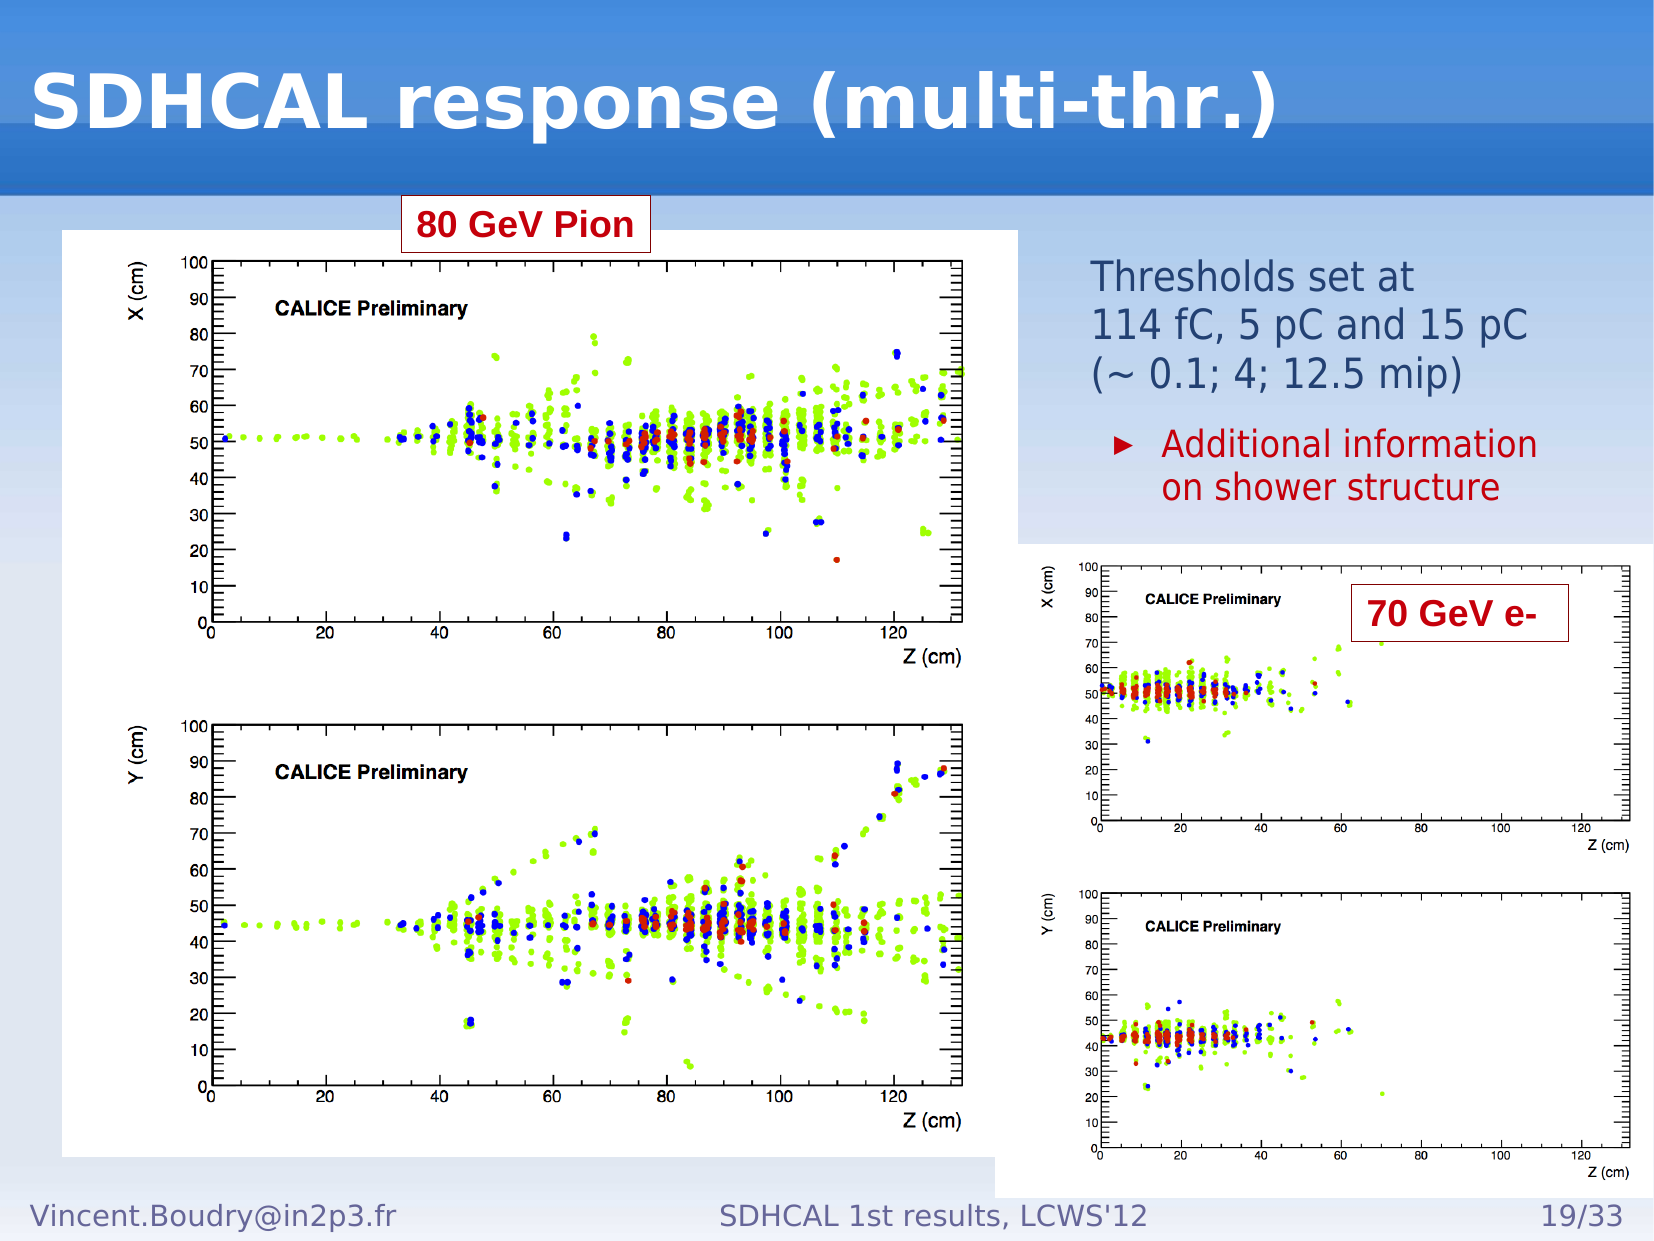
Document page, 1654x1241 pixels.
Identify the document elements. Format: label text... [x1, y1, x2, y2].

text_box 80 GeV Pion [401, 195, 650, 253]
title SDHCAL response (multi-thr.) [29, 0, 1654, 207]
list Thresholds set at 114 fC, 5 pC and 15 pC (~ 0.1; 4; 12.5 mip) Additional information on shower structure [1019, 252, 1654, 544]
picture [0, 0, 1654, 1241]
text_box 70 GeV e- [1351, 584, 1569, 642]
